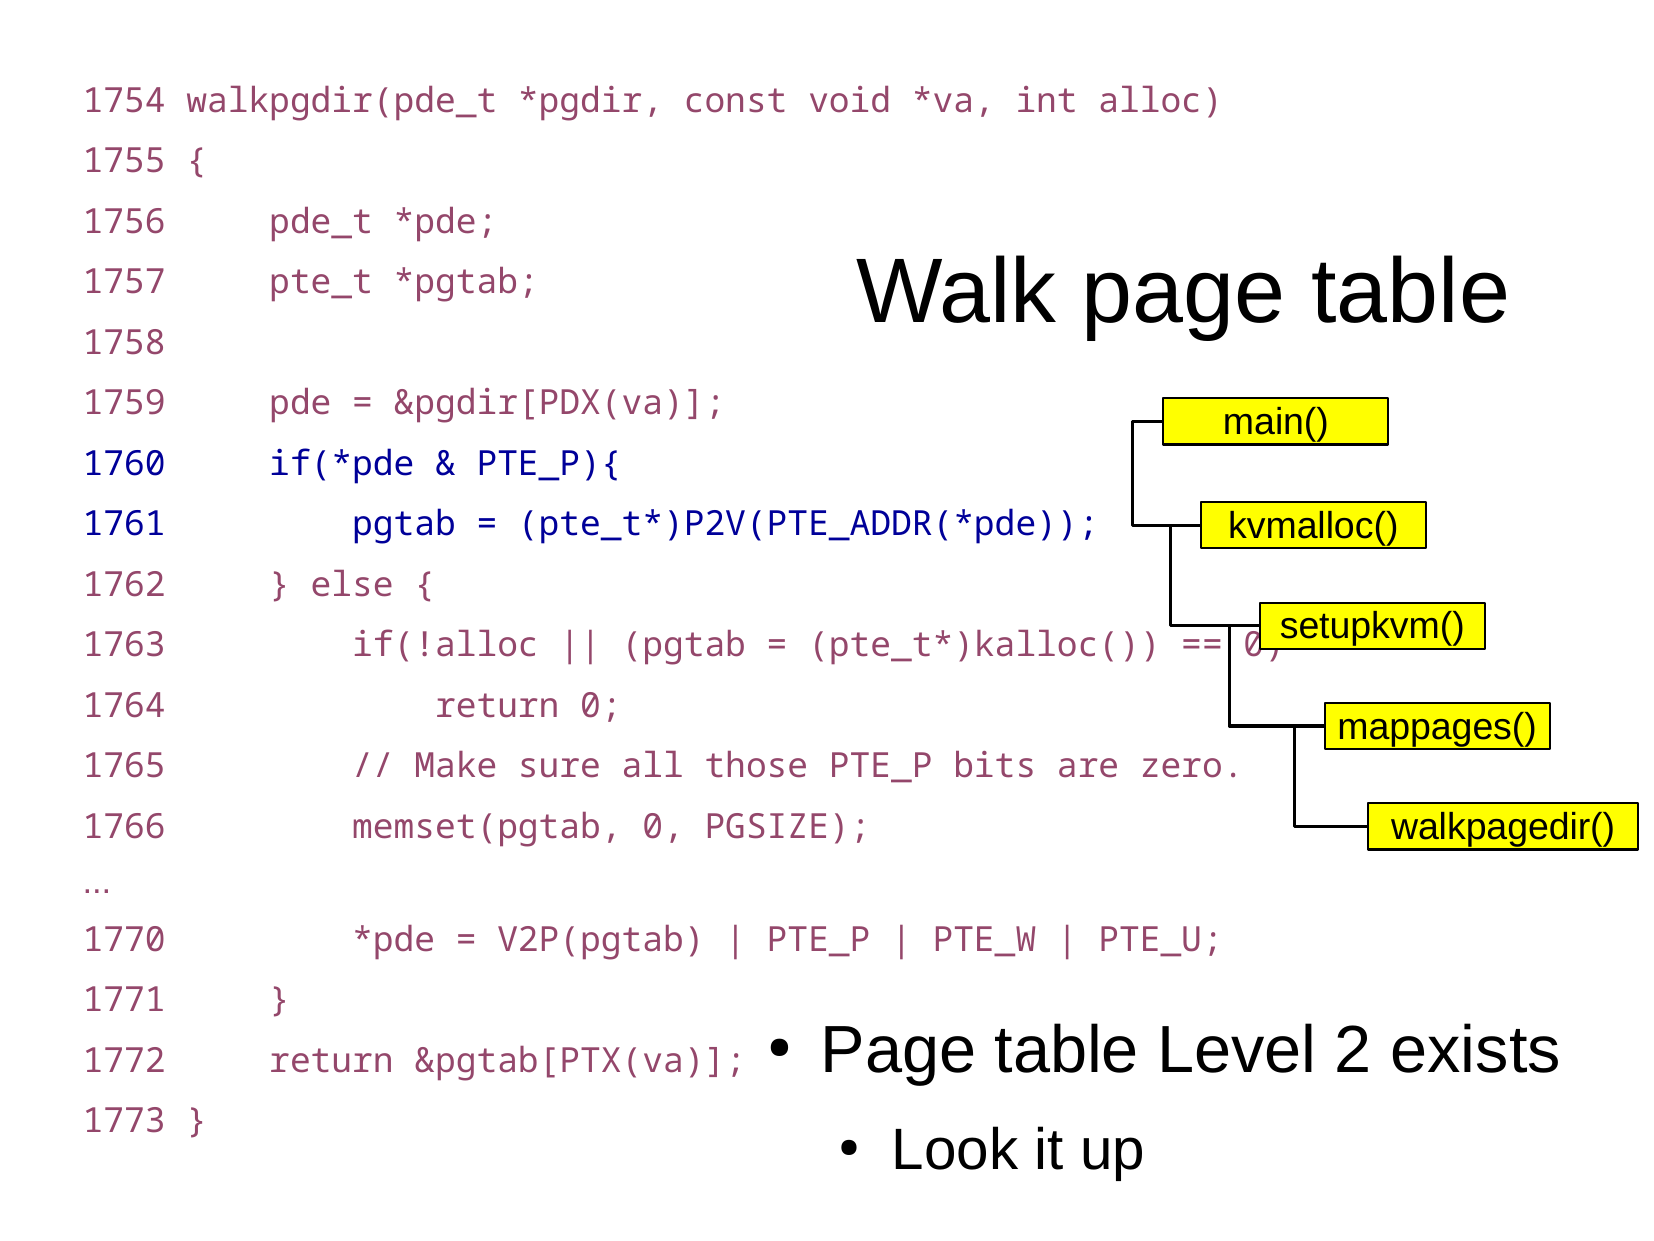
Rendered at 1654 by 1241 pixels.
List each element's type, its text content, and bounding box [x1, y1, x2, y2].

text_box main() [1163, 398, 1389, 445]
title Walk page table [791, 187, 1576, 395]
text_box walkpagedir() [1367, 803, 1639, 850]
list 1754 walkpgdir(pde_t *pgdir, const void *va, int alloc) 1755 { 1756 pde_t *pde; 1757 pte_t *pgtab; 1758 1759 pde = &pgdir[PDX(va)]; 1760 if(*pde & PTE_P){ 1761 pgtab = (pte_t*)P2V(PTE_ADDR(*pde)); 1762 } else { 1763 if(!alloc || (pgtab = (pte_t*)kalloc()) == 0) 1764 return 0; 1765 // Make sure all those PTE_P bits are zero. 1766 memset(pgtab, 0, PGSIZE); ... 1770 *pde = V2P(pgtab) | PTE_P | PTE_W | PTE_U; 1771 } 1772 return &pgtab[PTX(va)]; 1773 } [82, 75, 1571, 1163]
text_box mappages() [1324, 702, 1550, 750]
text_box setupkvm() [1259, 602, 1485, 649]
list Page table Level 2 exists Look it up [750, 1012, 1613, 1201]
text_box kvmalloc() [1200, 502, 1426, 549]
